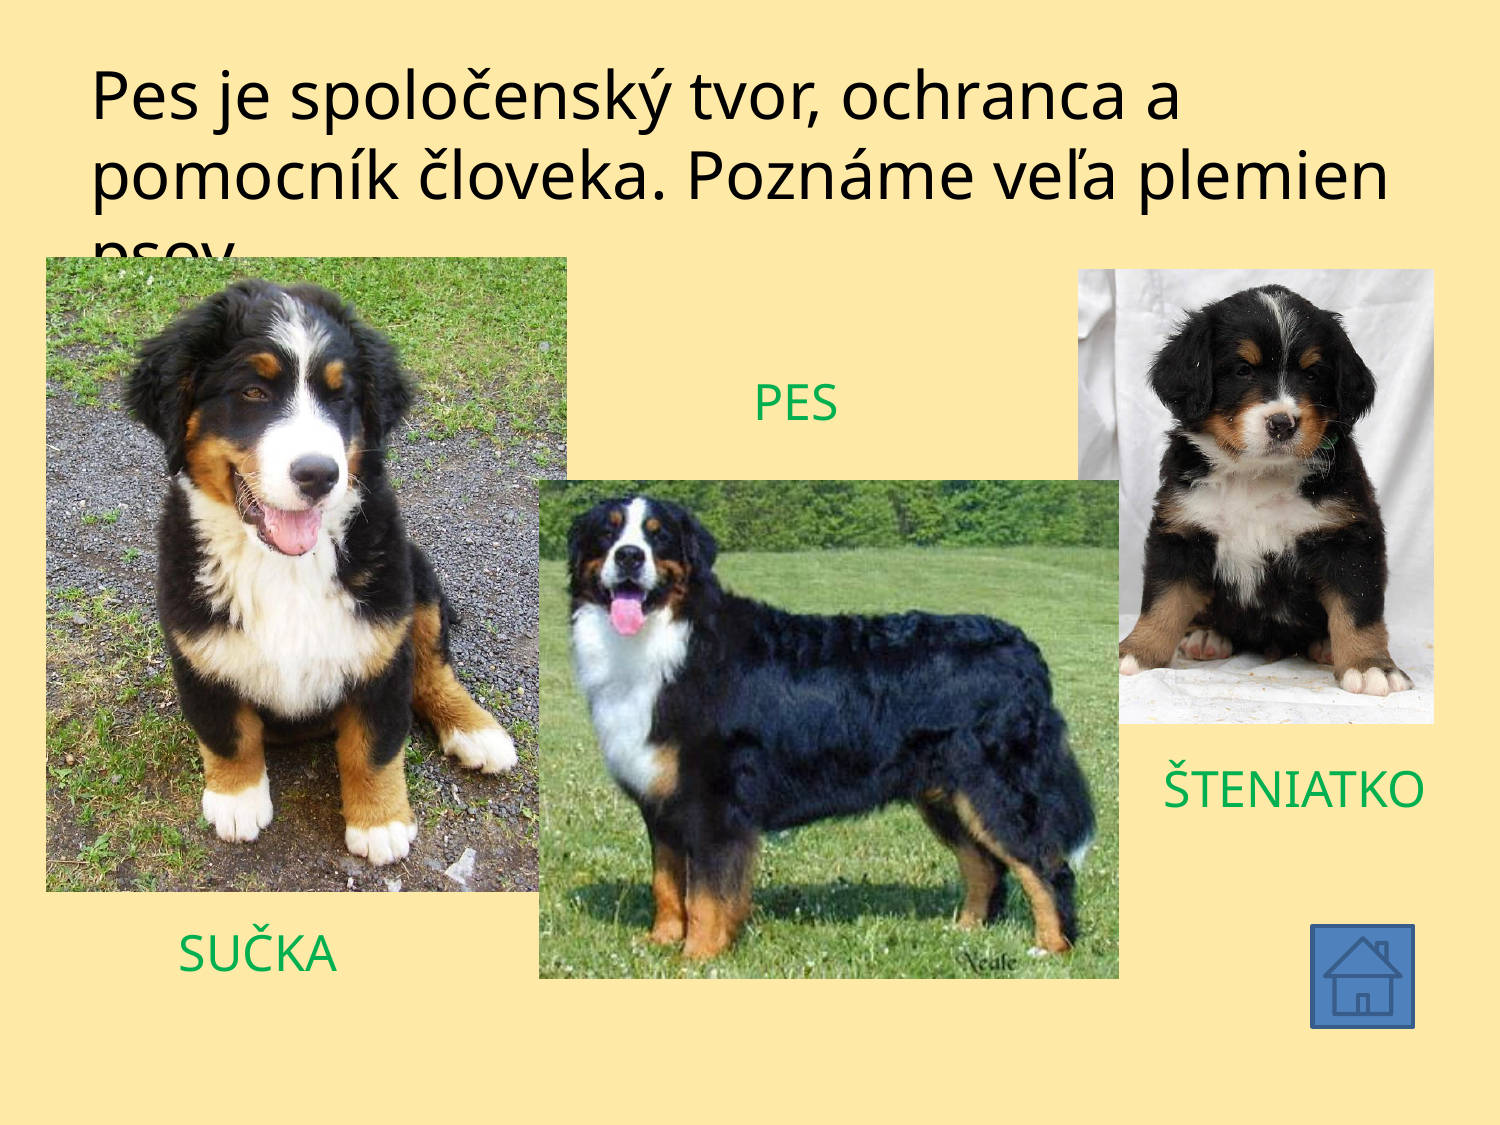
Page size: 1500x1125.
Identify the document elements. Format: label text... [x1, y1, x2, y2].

text_box [1312, 925, 1414, 1027]
text_box ŠTENIATKO [1148, 750, 1490, 826]
text_box PES [738, 363, 862, 440]
title Pes je spoločenský tvor, ochranca a pomocník človeka. Poznáme veľa plemien psov. [75, 45, 1426, 233]
text_box SUČKA [164, 914, 369, 990]
picture [46, 257, 1434, 979]
